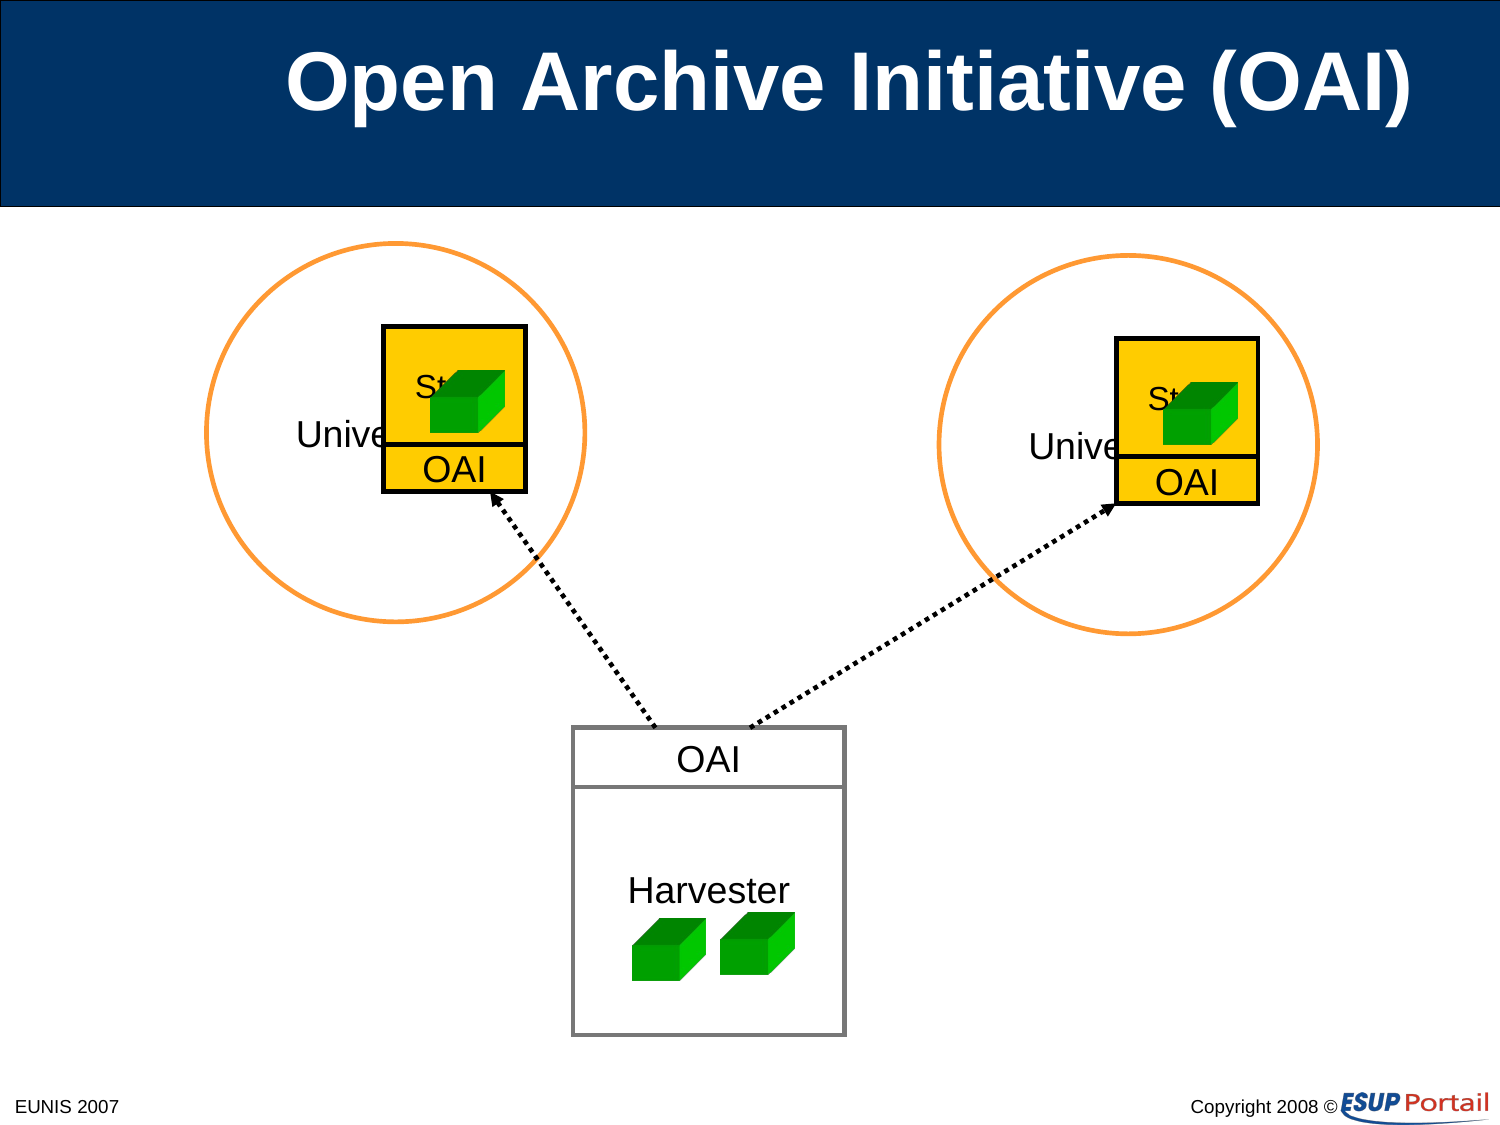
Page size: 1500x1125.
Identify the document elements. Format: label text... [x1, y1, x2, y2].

text_box Store [1116, 338, 1258, 456]
text_box [430, 370, 505, 433]
text_box [1163, 382, 1238, 445]
text_box OAI [572, 727, 845, 787]
text_box University B [939, 255, 1318, 634]
text_box University A [206, 243, 585, 622]
text_box [720, 912, 795, 975]
title Open Archive Initiative (OAI) [249, 12, 1450, 151]
text_box [632, 918, 706, 981]
text_box OAI [383, 444, 526, 492]
text_box Harvester [572, 787, 845, 1035]
picture [1340, 1092, 1489, 1125]
text_box OAI [1116, 456, 1258, 504]
text_box Store [383, 326, 526, 444]
